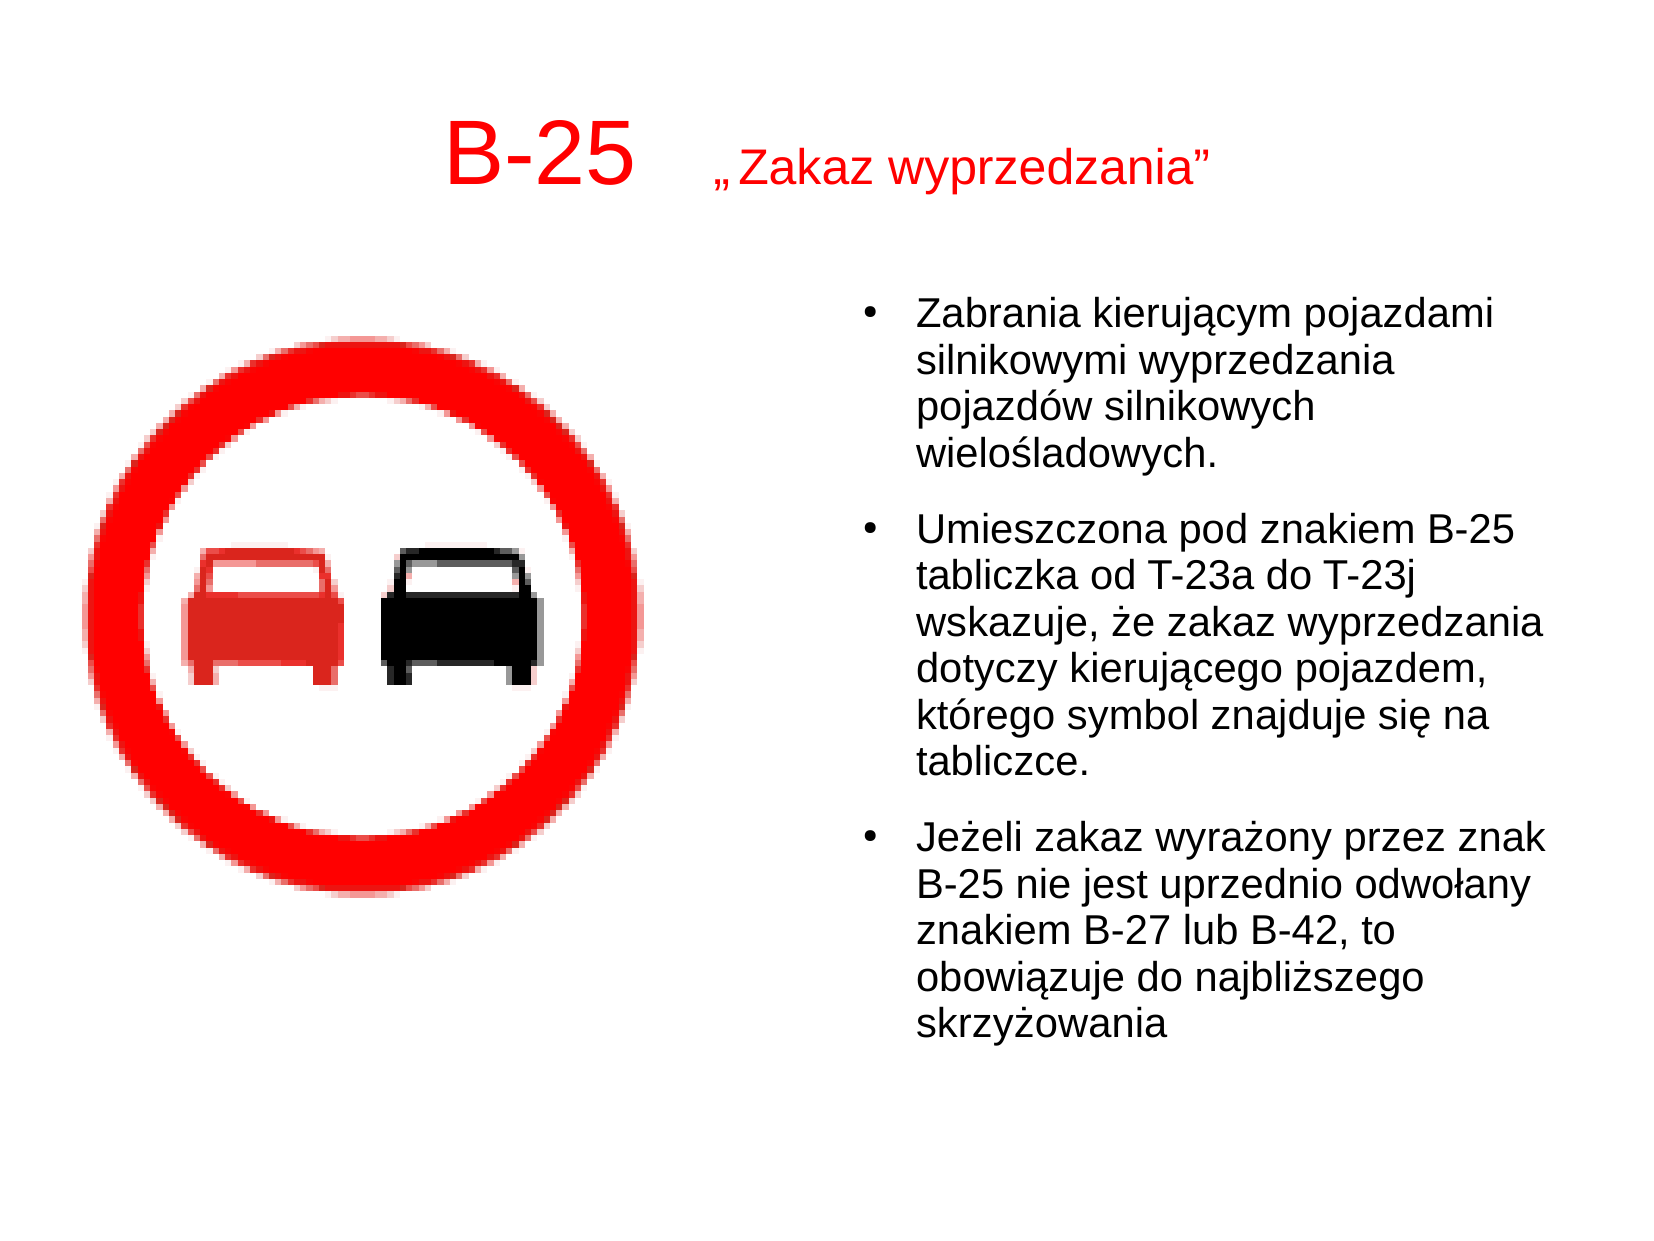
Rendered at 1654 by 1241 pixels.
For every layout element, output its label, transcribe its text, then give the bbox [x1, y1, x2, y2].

list Zabrania kierującym pojazdami silnikowymi wyprzedzania pojazdów silnikowych wielośladowych. Umieszczona pod znakiem B-25 tabliczka od T-23a do T-23j wskazuje, że zakaz wyprzedzania dotyczy kierującego pojazdem, którego symbol znajduje się na tabliczce. Jeżeli zakaz wyrażony przez znak B-25 nie jest uprzednio odwołany znakiem B-27 lub B-42, to obowiązuje do najbliższego skrzyżowania [845, 290, 1572, 1094]
title B-25 „ Zakaz wyprzedzania” [82, 56, 1571, 250]
picture [82, 336, 644, 898]
